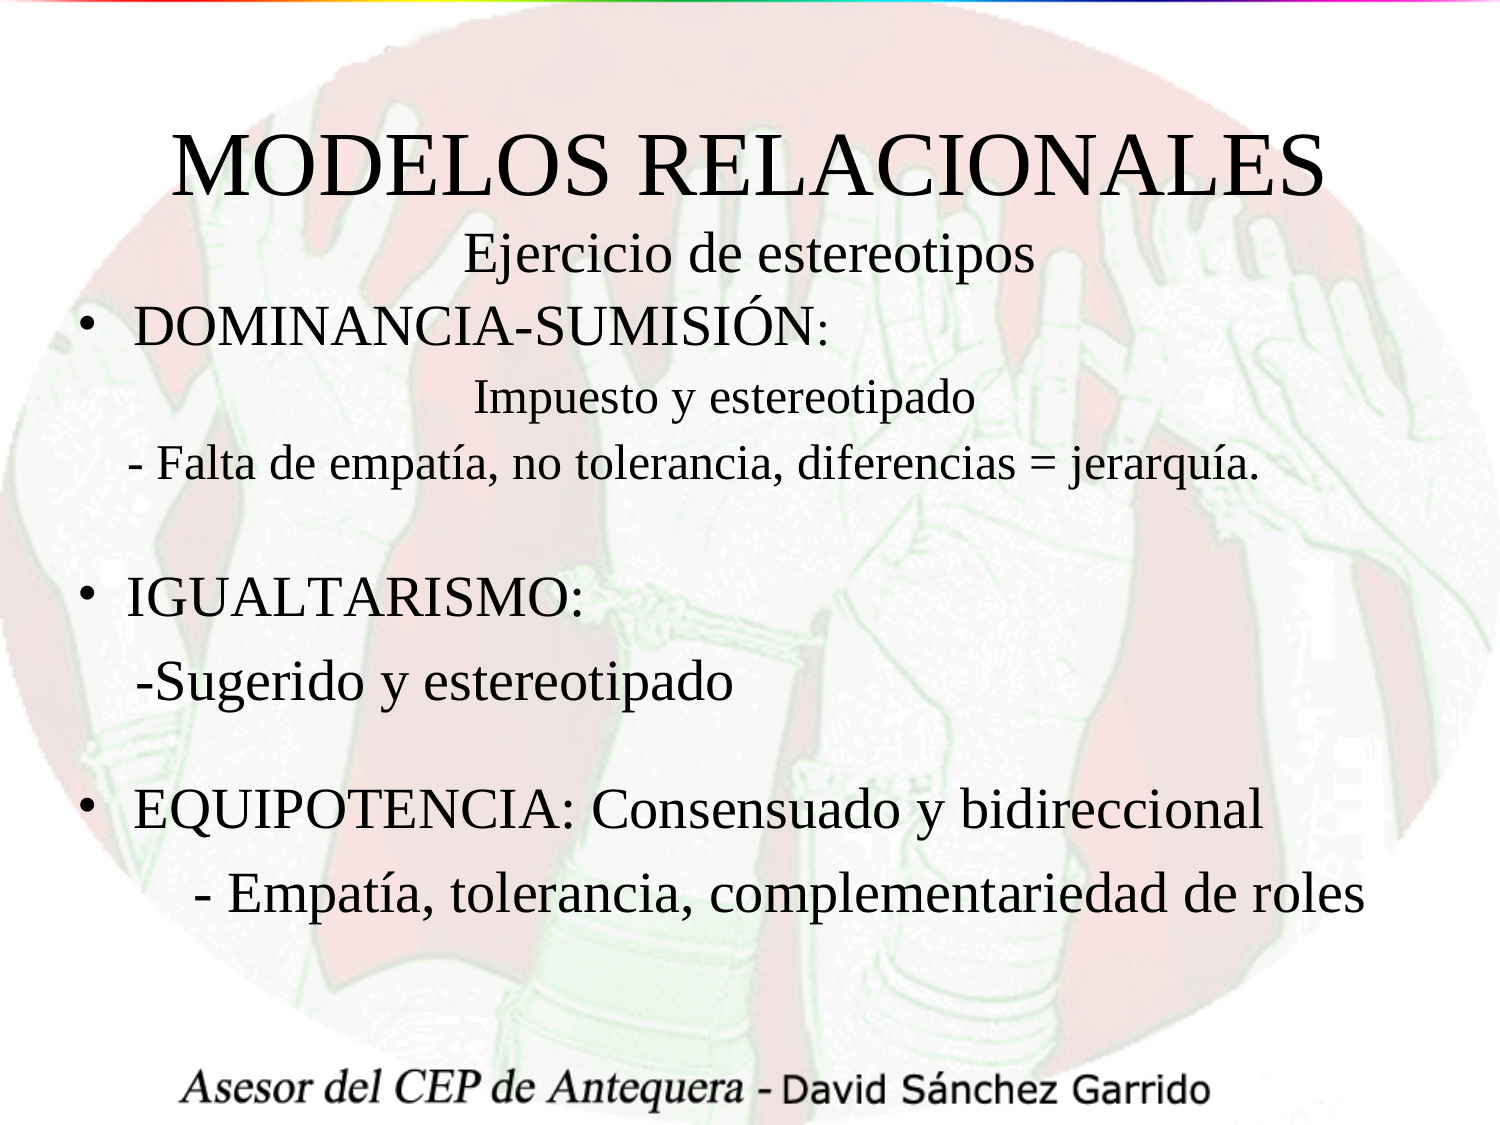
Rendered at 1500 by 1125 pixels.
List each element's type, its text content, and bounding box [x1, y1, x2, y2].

list EQUIPOTENCIA: Consensuado y bidireccional - Empatía, tolerancia, complementariedad de roles [62, 762, 1413, 976]
list DOMINANCIA-SUMISIÓN: Impuesto y estereotipado - Falta de empatía, no tolerancia, diferencias = jerarquía. [62, 287, 1388, 475]
title MODELOS RELACIONALES Ejercicio de estereotipos [112, 99, 1388, 287]
picture [0, 0, 1500, 1125]
text_box IGUALTARISMO: -Sugerido y estereotipado [62, 549, 1363, 720]
